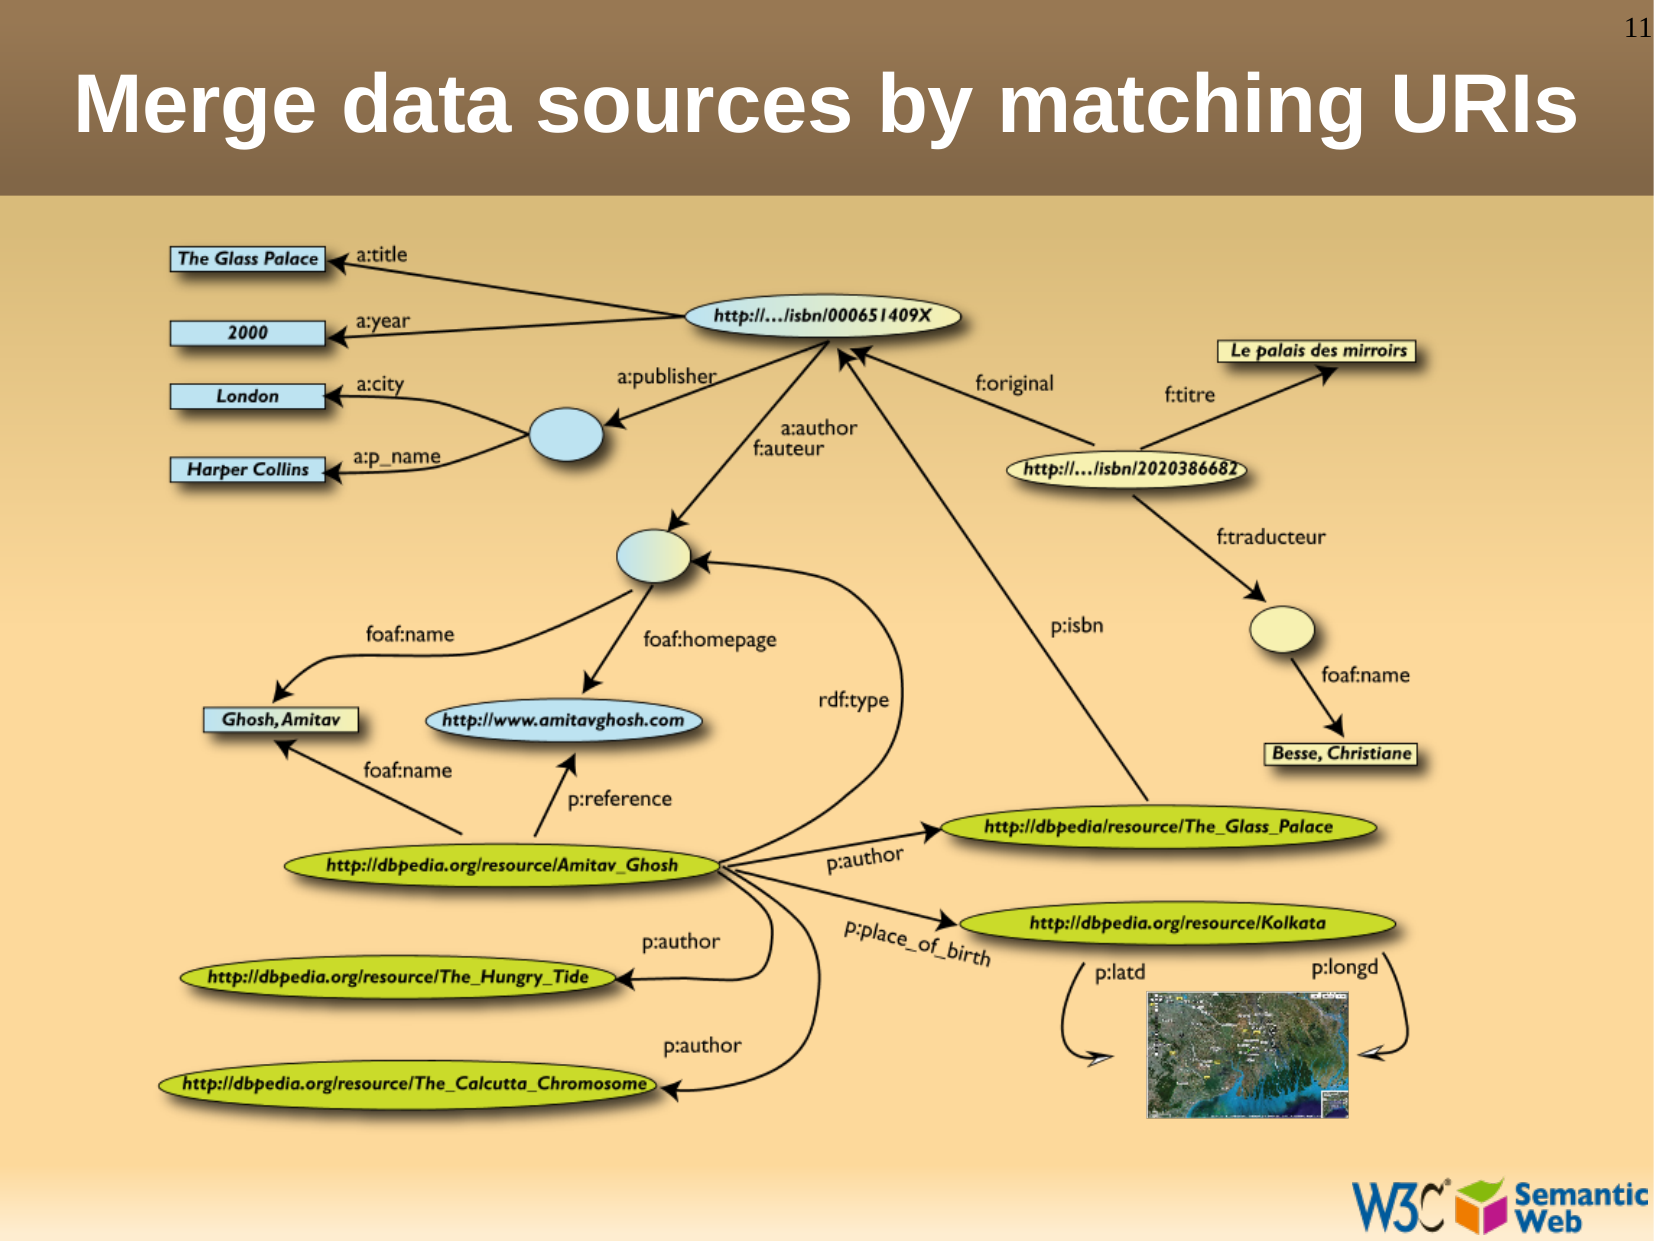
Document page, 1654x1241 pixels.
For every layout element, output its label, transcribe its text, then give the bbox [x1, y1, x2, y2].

title Merge data sources by matching URIs [0, 0, 1654, 207]
picture [0, 207, 1654, 1241]
